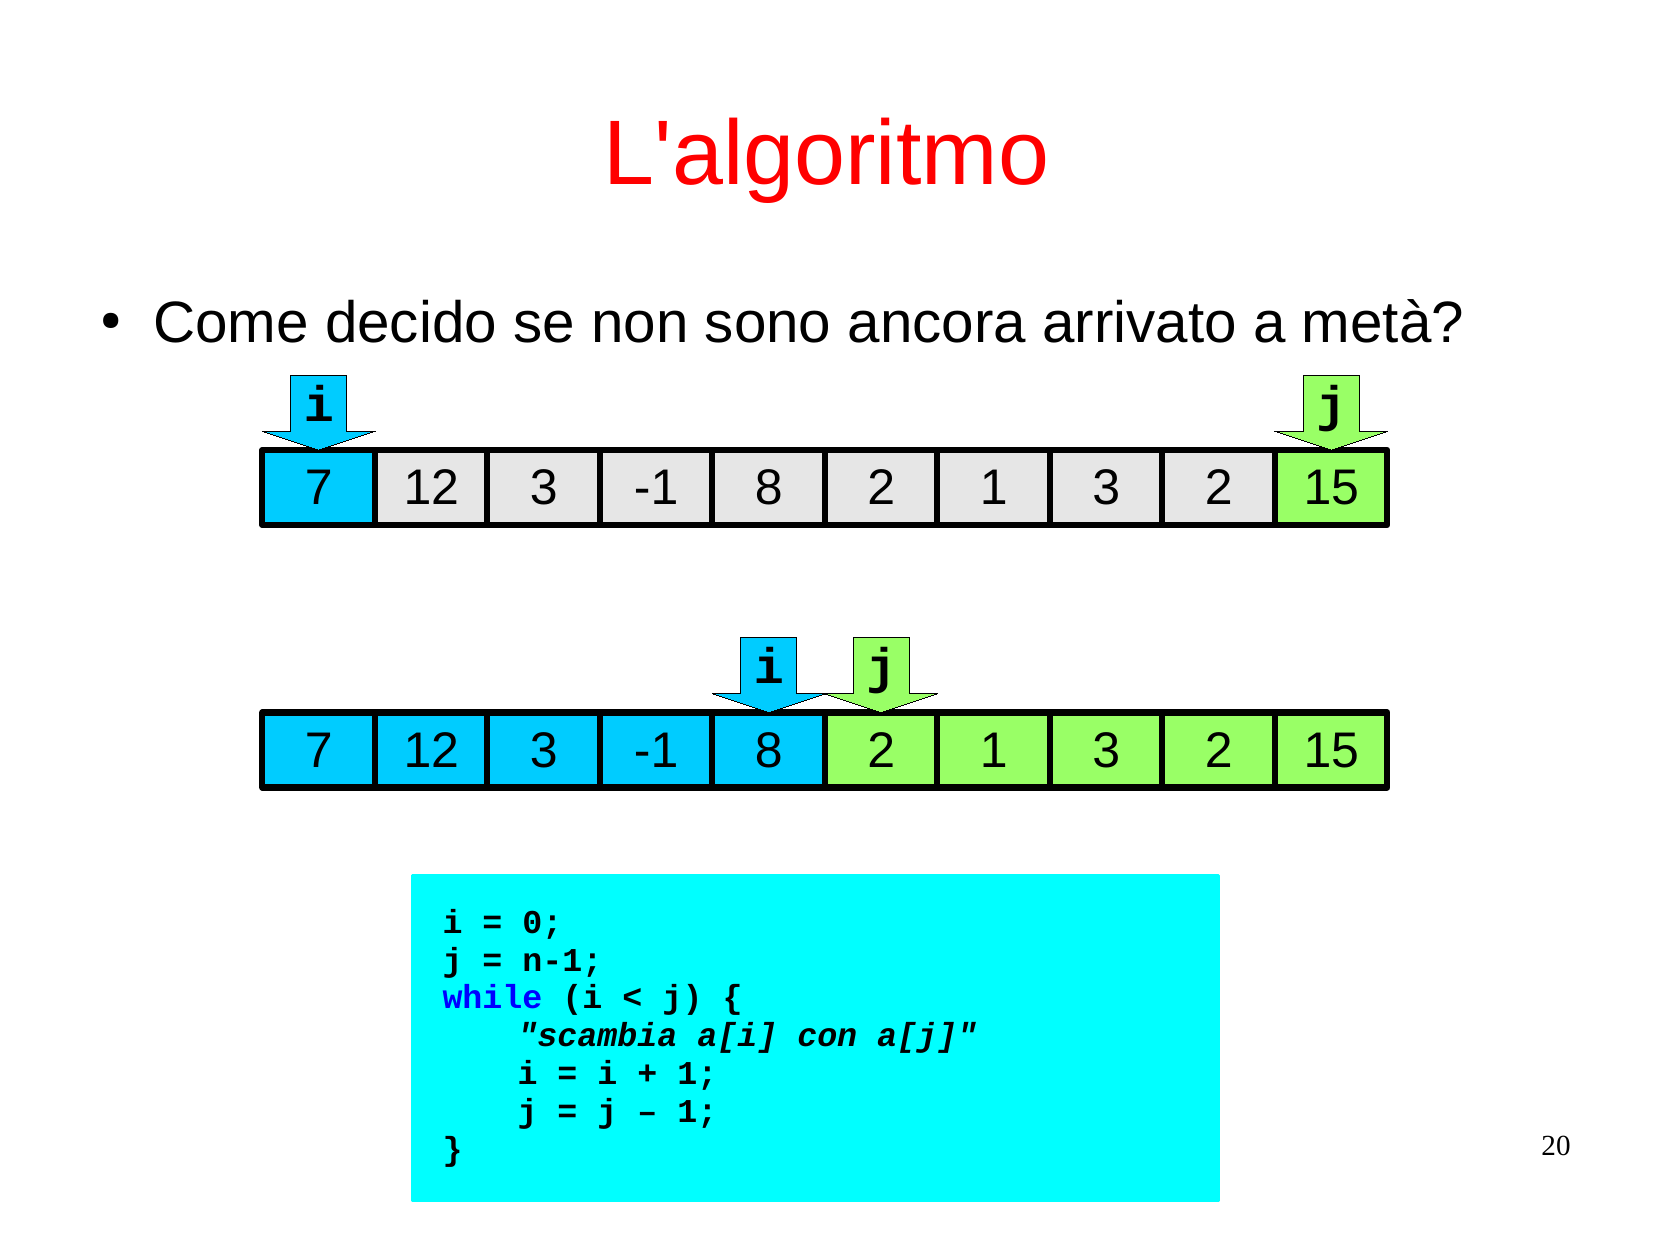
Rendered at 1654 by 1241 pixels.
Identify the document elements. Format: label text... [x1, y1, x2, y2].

text_box 7 [262, 712, 374, 788]
text_box 15 [1274, 450, 1388, 526]
text_box i [262, 375, 376, 451]
text_box 3 [487, 712, 599, 788]
text_box i [712, 637, 825, 713]
text_box 1 [937, 450, 1049, 526]
text_box 7 [262, 450, 374, 526]
text_box 2 [824, 450, 937, 526]
text_box j [824, 637, 938, 713]
text_box 2 [1162, 712, 1274, 788]
text_box 3 [1049, 450, 1162, 526]
title L'algoritmo [82, 49, 1571, 257]
text_box 12 [374, 712, 487, 788]
text_box 1 [937, 712, 1049, 788]
text_box 3 [1049, 712, 1162, 788]
text_box 3 [487, 450, 599, 526]
list Come decido se non sono ancora arrivato a metà? [82, 290, 1571, 1109]
text_box 2 [824, 712, 937, 788]
text_box -1 [599, 450, 712, 526]
text_box i = 0; j = n-1; while (i < j) { "scambia a[i] con a[j]" i = i + 1; j = j – 1; } [412, 875, 1219, 1201]
text_box 15 [1274, 712, 1388, 788]
text_box 8 [712, 450, 824, 526]
text_box -1 [599, 712, 712, 788]
text_box 8 [712, 712, 824, 788]
text_box 2 [1162, 450, 1274, 526]
text_box 12 [374, 450, 487, 526]
text_box j [1274, 375, 1388, 451]
